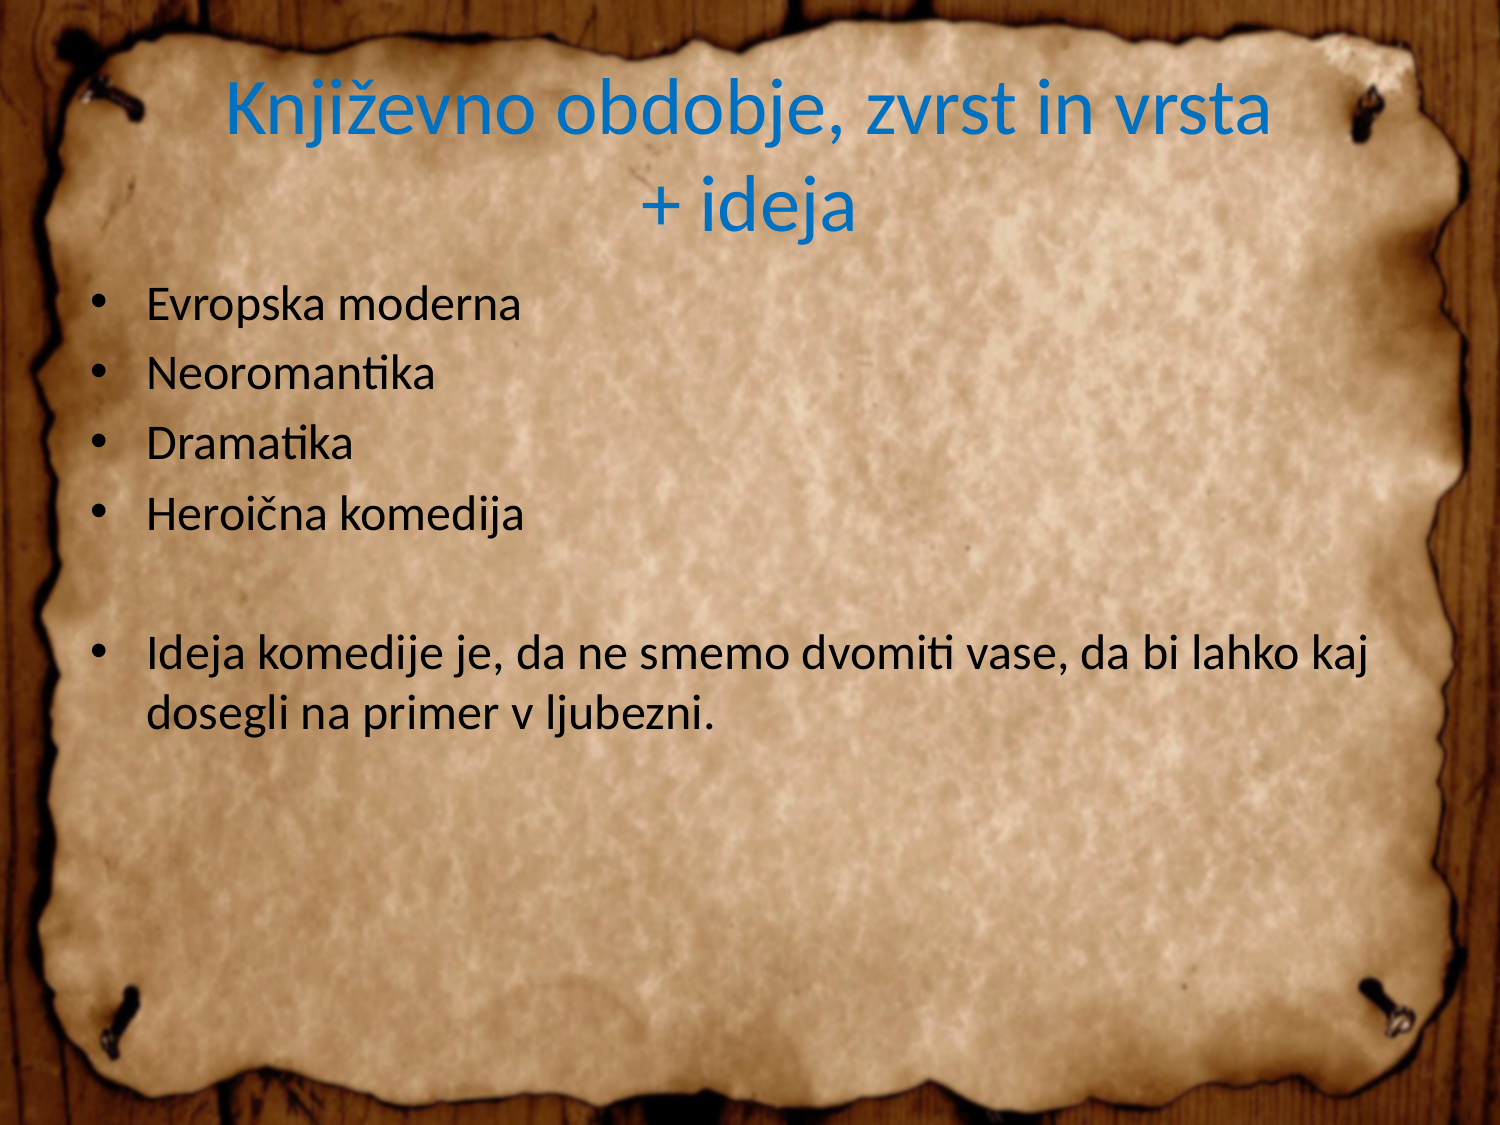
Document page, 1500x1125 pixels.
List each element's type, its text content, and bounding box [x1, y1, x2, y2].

title Književno obdobje, zvrst in vrsta + ideja [75, 45, 1425, 256]
picture [0, 0, 1500, 1125]
list Evropska moderna Neoromantika Dramatika Heroična komedija Ideja komedije je, da ne smemo dvomiti vase, da bi lahko kaj dosegli na primer v ljubezni. [75, 262, 1425, 1005]
